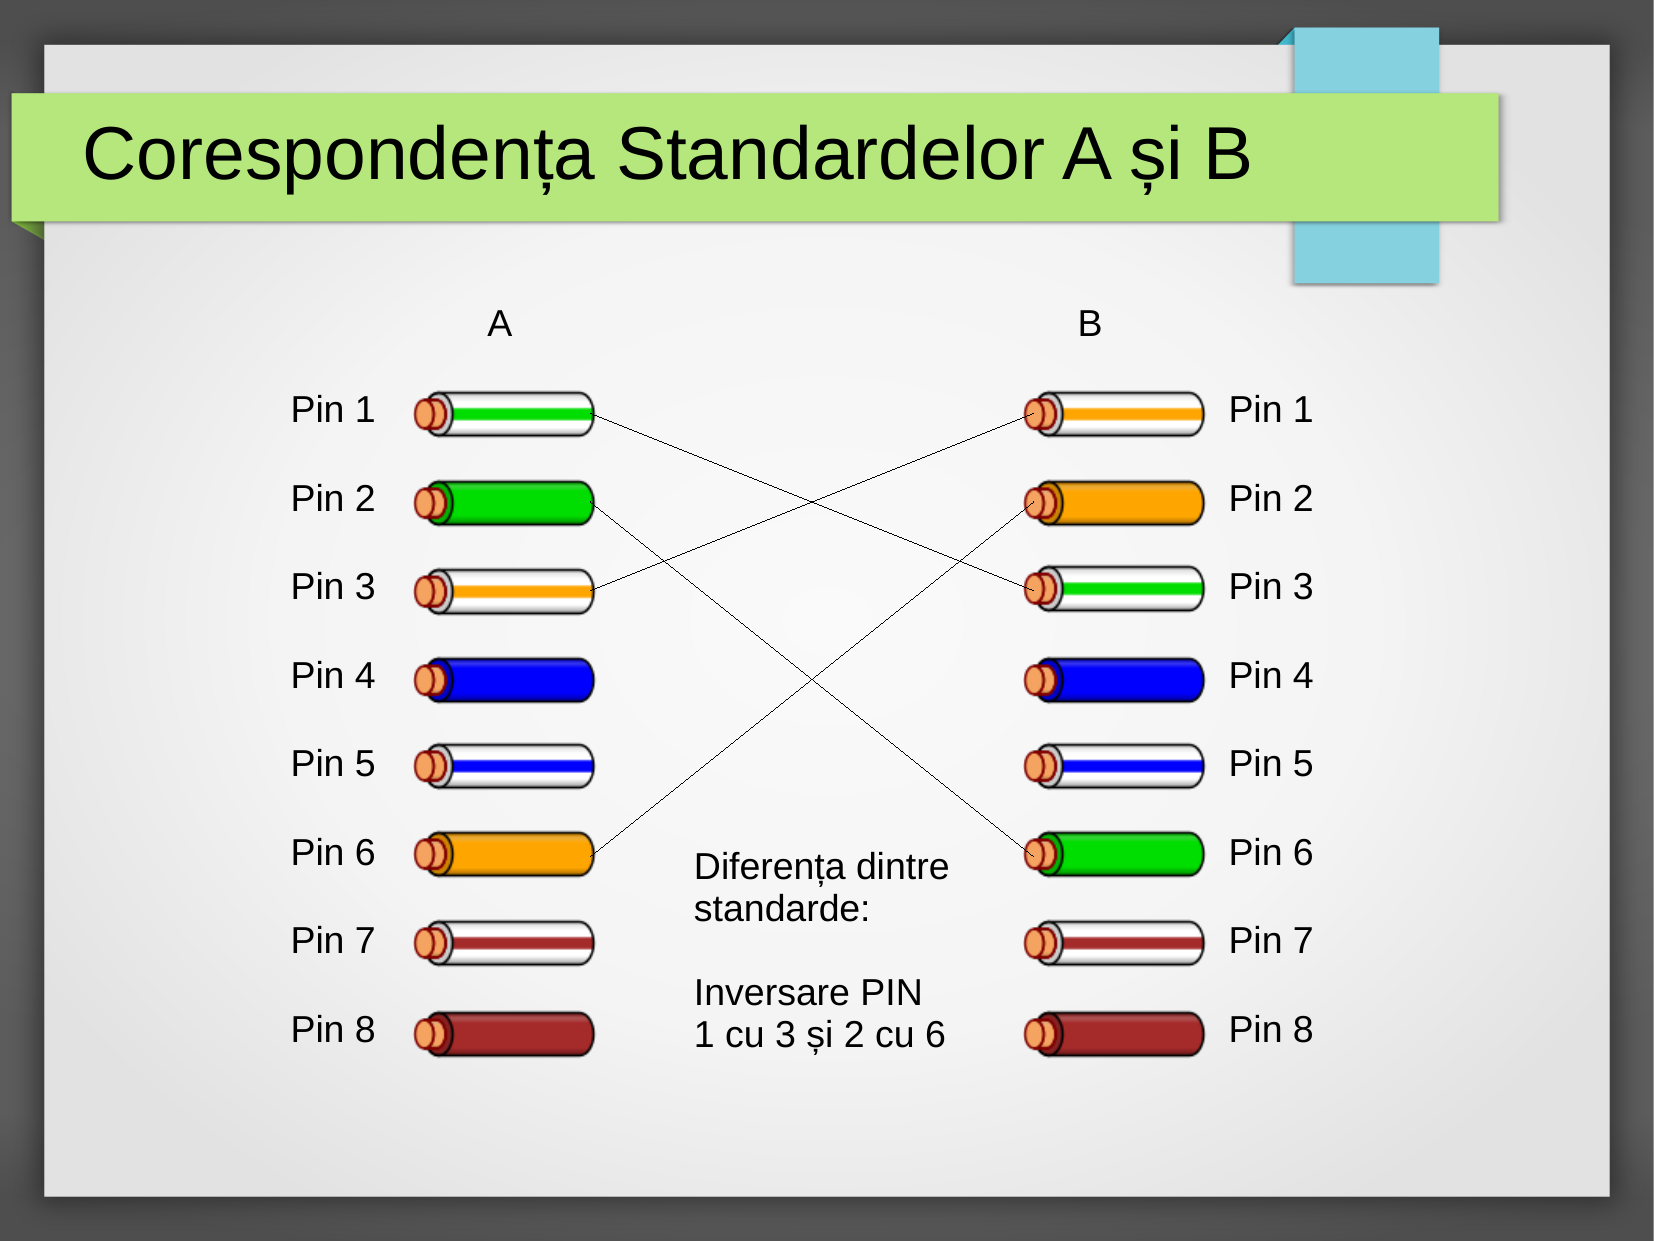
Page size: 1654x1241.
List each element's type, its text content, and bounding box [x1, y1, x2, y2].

text_box Pin 7 [275, 912, 391, 970]
text_box Pin 8 [1213, 1001, 1329, 1058]
text_box Pin 1 [1213, 381, 1329, 438]
text_box Pin 5 [1213, 735, 1329, 793]
text_box Pin 6 [1213, 823, 1329, 881]
text_box Pin 3 [1213, 558, 1329, 616]
text_box A [472, 295, 528, 353]
title Corespondența Standardelor A și B [82, 94, 1264, 213]
text_box B [1062, 295, 1118, 353]
text_box Pin 4 [1213, 646, 1329, 704]
text_box Pin 4 [275, 646, 391, 704]
text_box Pin 2 [1213, 469, 1329, 527]
text_box Pin 8 [275, 1001, 391, 1058]
text_box Diferența dintre standarde: Inversare PIN 1 cu 3 și 2 cu 6 [679, 838, 965, 1063]
picture [0, 0, 1654, 1241]
text_box Pin 1 [275, 381, 391, 438]
text_box Pin 2 [275, 469, 391, 527]
text_box Pin 6 [275, 823, 391, 881]
text_box Pin 7 [1213, 912, 1329, 970]
text_box Pin 3 [275, 558, 391, 616]
text_box Pin 5 [275, 735, 391, 793]
